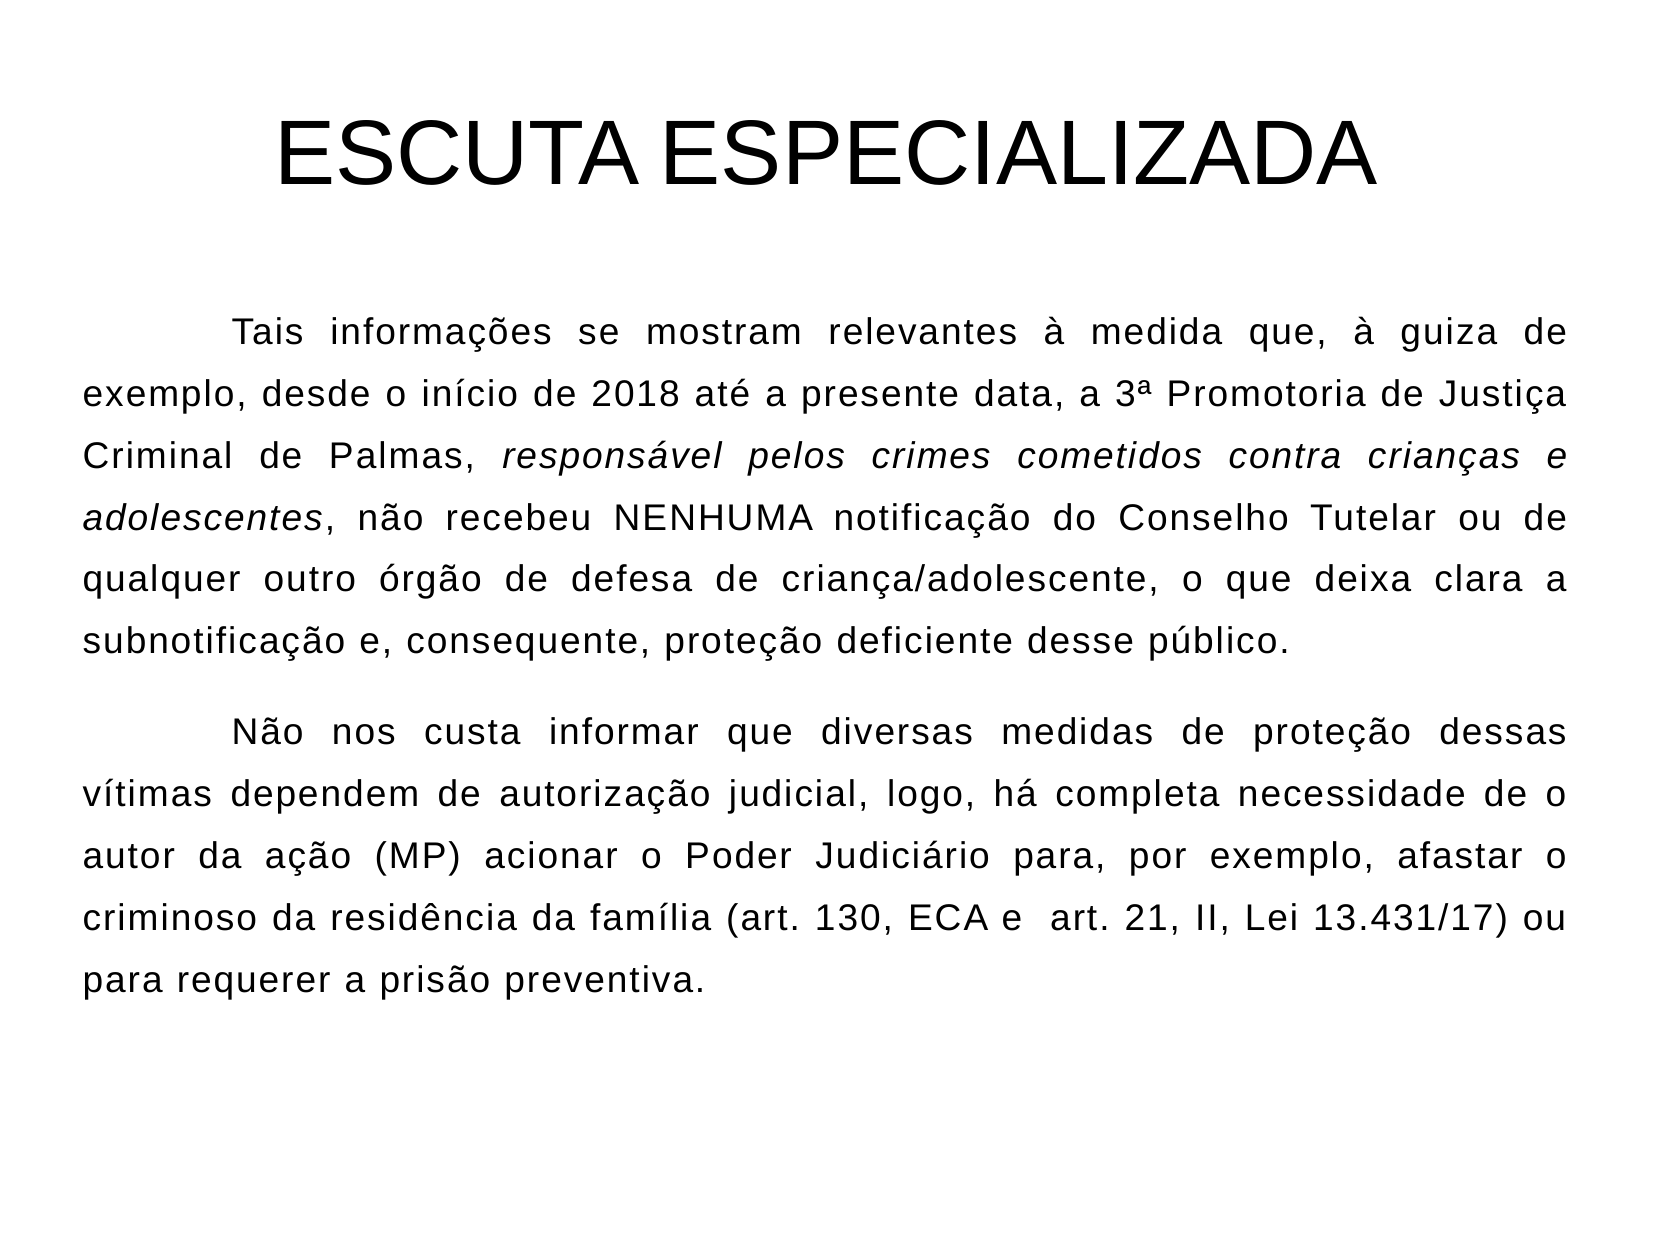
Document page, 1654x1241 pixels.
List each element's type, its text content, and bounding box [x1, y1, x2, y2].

title ESCUTA ESPECIALIZADA [82, 49, 1571, 257]
list Tais informações se mostram relevantes à medida que, à guiza de exemplo, desde o início de 2018 até a presente data, a 3ª Promotoria de Justiça Criminal de Palmas, responsável pelos crimes cometidos contra crianças e adolescentes, não recebeu NENHUMA notificação do Conselho Tutelar ou de qualquer outro órgão de defesa de criança/adolescente, o que deixa clara a subnotificação e, consequente, proteção deficiente desse público. Não nos custa informar que diversas medidas de proteção dessas vítimas dependem de autorização judicial, logo, há completa necessidade de o autor da ação (MP) acionar o Poder Judiciário para, por exemplo, afastar o criminoso da residência da família (art. 130, ECA e art. 21, II, Lei 13.431/17) ou para requerer a prisão preventiva. [82, 290, 1571, 1010]
